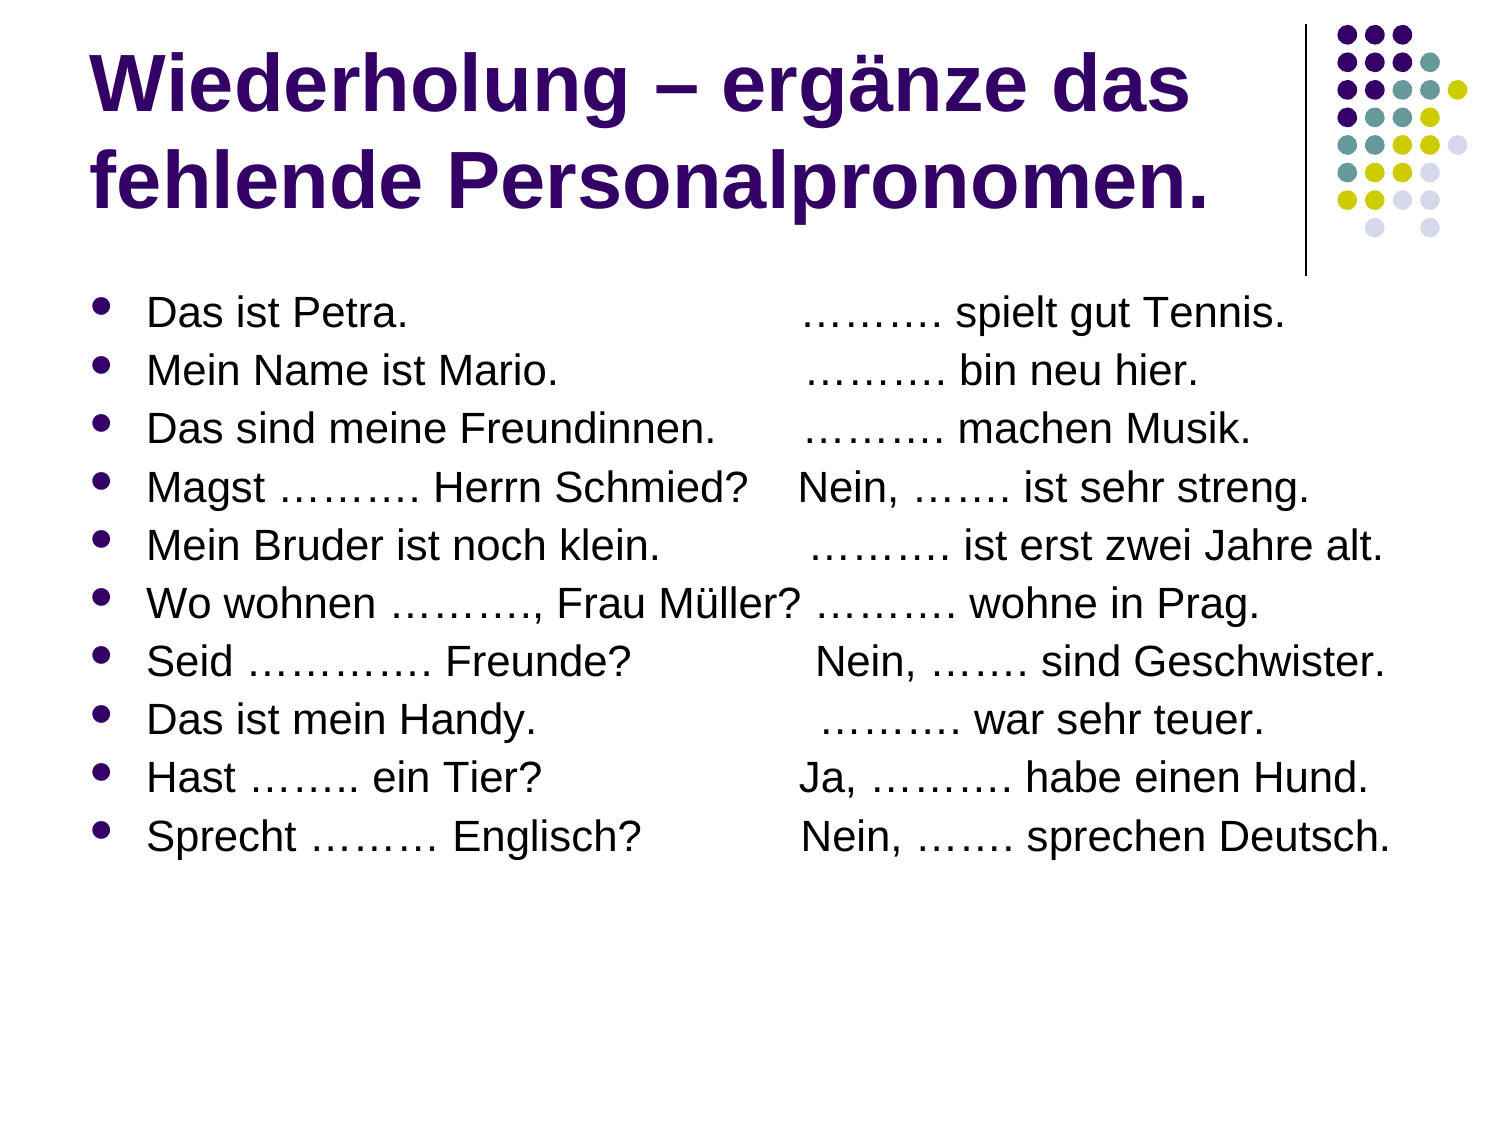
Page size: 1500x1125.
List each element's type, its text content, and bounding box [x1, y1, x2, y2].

title Wiederholung – ergänze das fehlende Personalpronomen. [74, 20, 1313, 233]
list Das ist Petra. ………. spielt gut Tennis. Mein Name ist Mario. ………. bin neu hier. Das sind meine Freundinnen. ………. machen Musik. Magst ………. Herrn Schmied? Nein, ……. ist sehr streng. Mein Bruder ist noch klein. ………. ist erst zwei Jahre alt. Wo wohnen ………., Frau Müller? ………. wohne in Prag. Seid …………. Freunde? Nein, ……. sind Geschwister. Das ist mein Handy. ………. war sehr teuer. Hast …….. ein Tier? Ja, ………. habe einen Hund. Sprecht ……… Englisch? Nein, ……. sprechen Deutsch. [75, 282, 1426, 1125]
